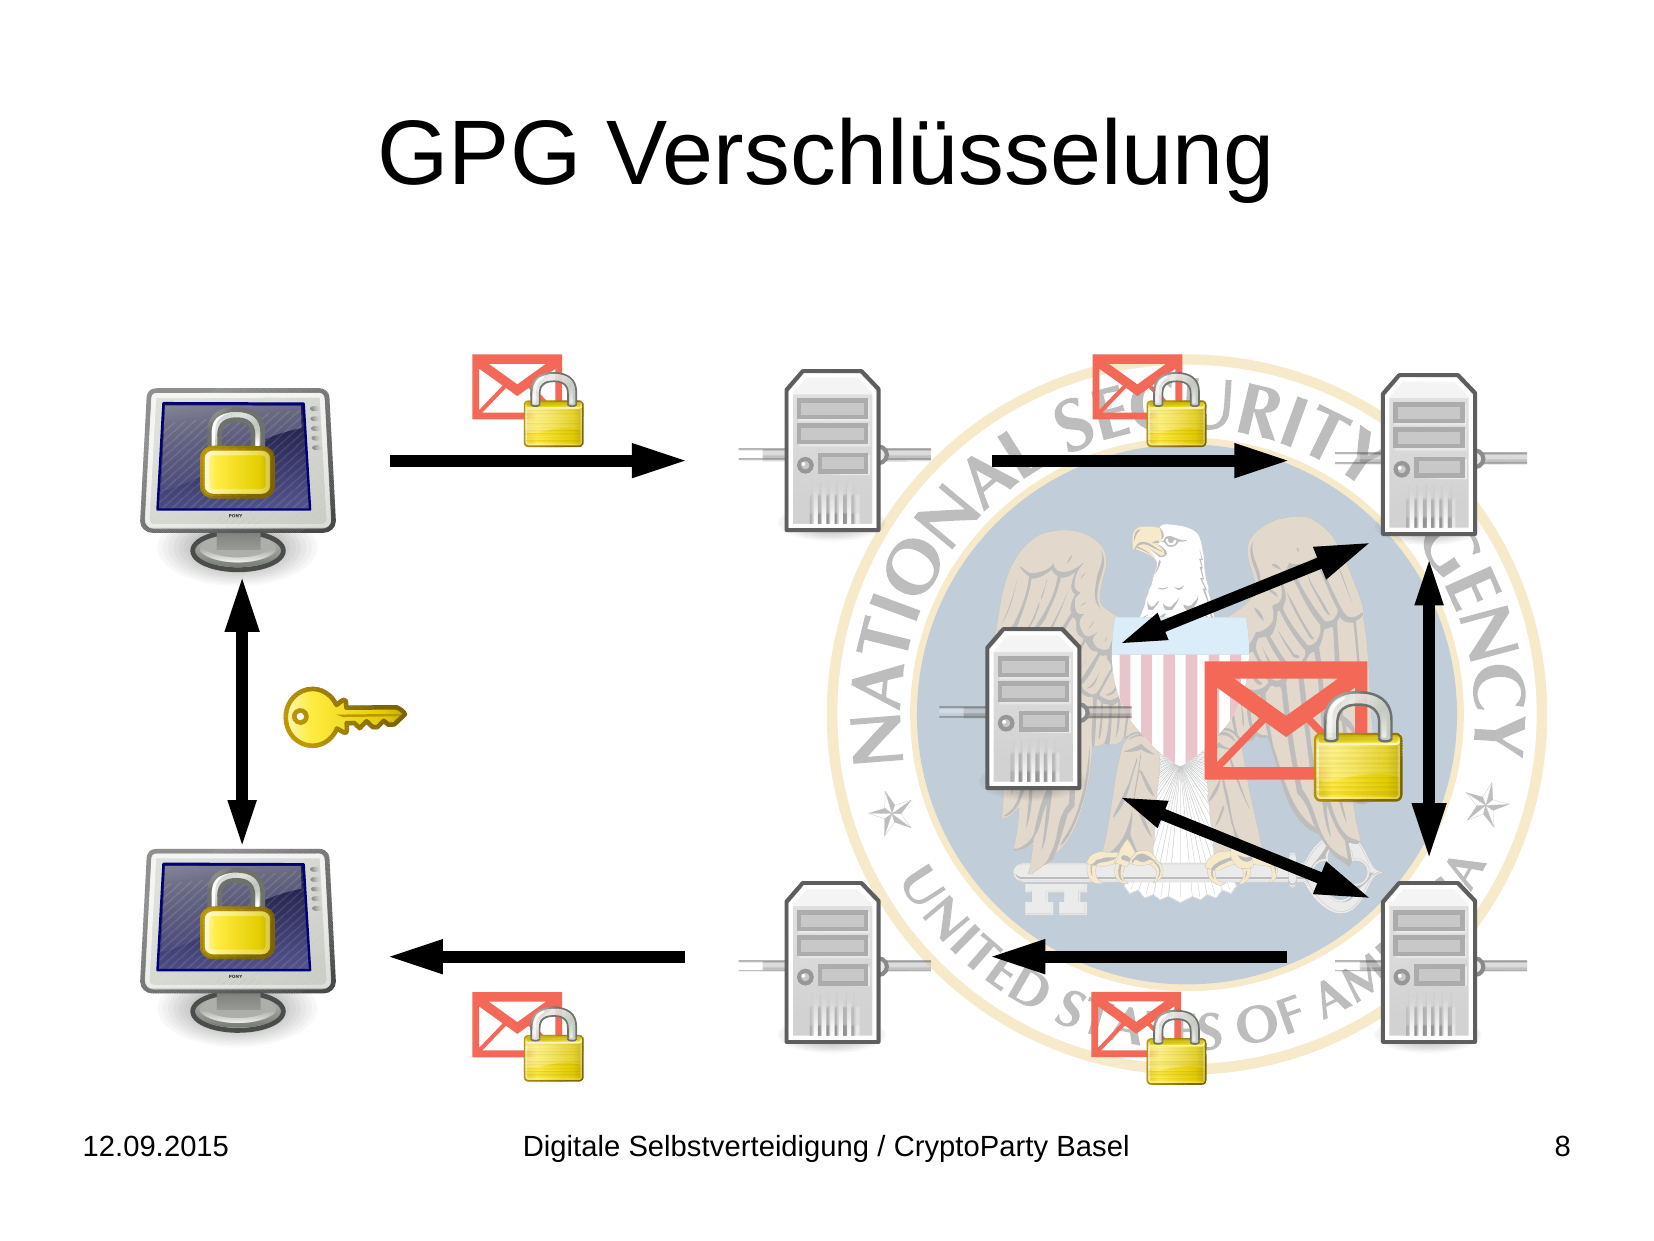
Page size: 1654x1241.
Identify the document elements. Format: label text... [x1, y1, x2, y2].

picture [118, 366, 355, 603]
picture [472, 354, 594, 453]
title GPG Verschlüsselung [82, 49, 1571, 257]
picture [118, 826, 355, 1063]
picture [472, 992, 594, 1087]
picture [732, 350, 1548, 1090]
picture [283, 655, 408, 780]
